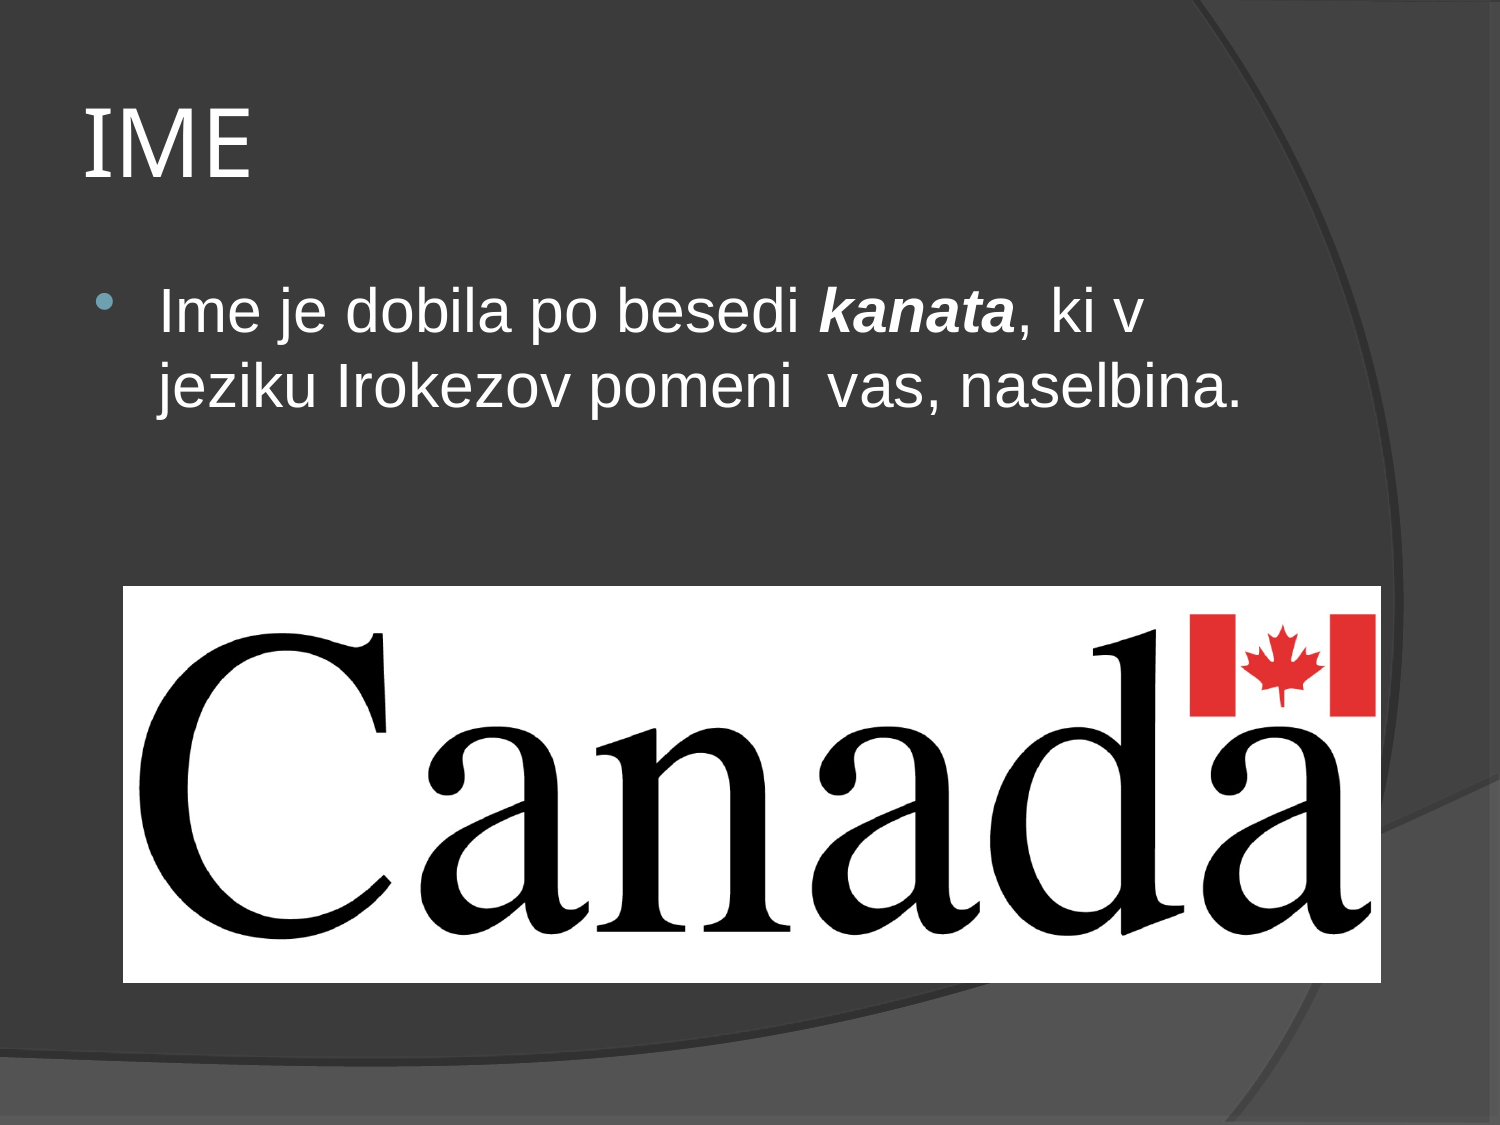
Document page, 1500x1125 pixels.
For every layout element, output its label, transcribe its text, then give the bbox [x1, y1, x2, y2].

list Ime je dobila po besedi kanata, ki v jeziku Irokezov pomeni vas, naselbina. [75, 262, 1300, 1005]
title IME [75, 45, 1300, 233]
picture [123, 586, 1381, 983]
